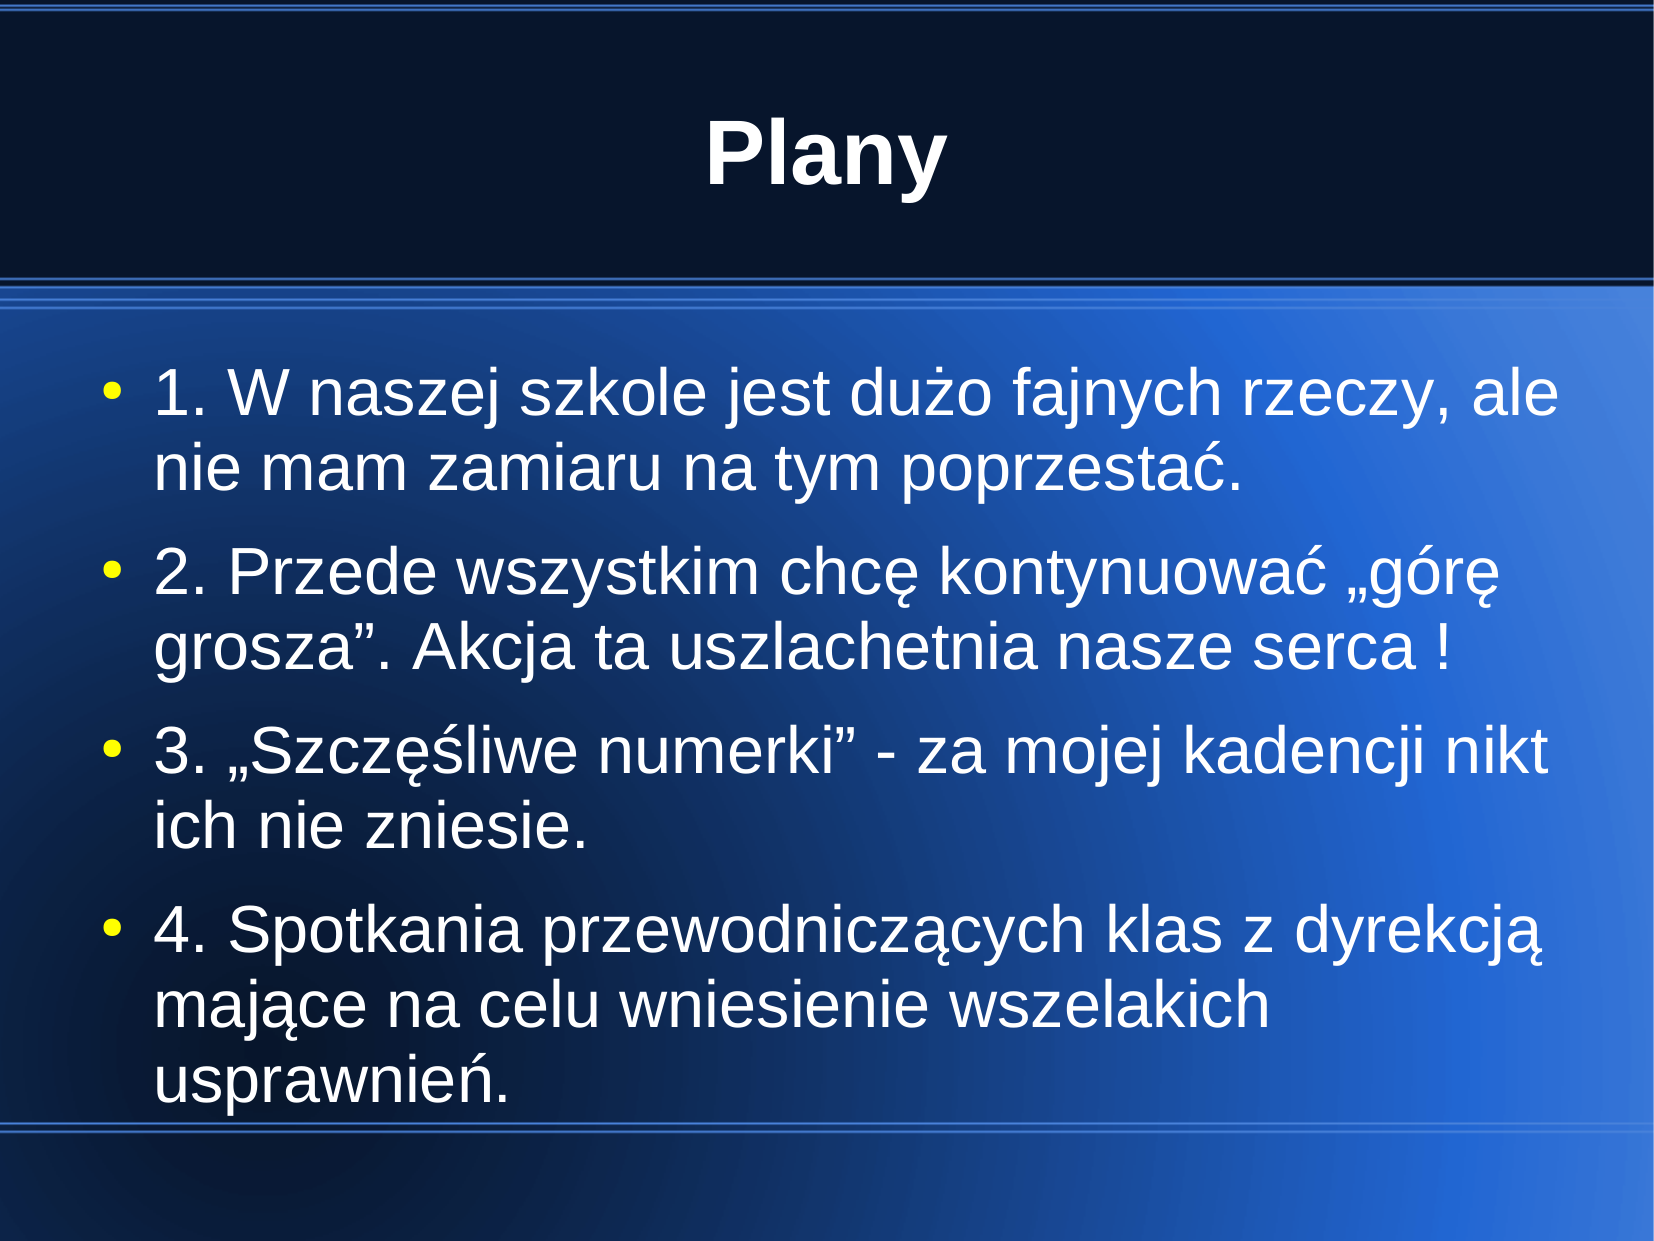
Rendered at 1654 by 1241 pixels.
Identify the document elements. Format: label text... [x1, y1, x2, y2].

title Plany [82, 49, 1571, 257]
picture [0, 0, 1654, 1241]
list 1. W naszej szkole jest dużo fajnych rzeczy, ale nie mam zamiaru na tym poprzestać. 2. Przede wszystkim chcę kontynuować „górę grosza”. Akcja ta uszlachetnia nasze serca ! 3. „Szczęśliwe numerki” - za mojej kadencji nikt ich nie zniesie. 4. Spotkania przewodniczących klas z dyrekcją mające na celu wniesienie wszelakich usprawnień. [82, 355, 1571, 1221]
